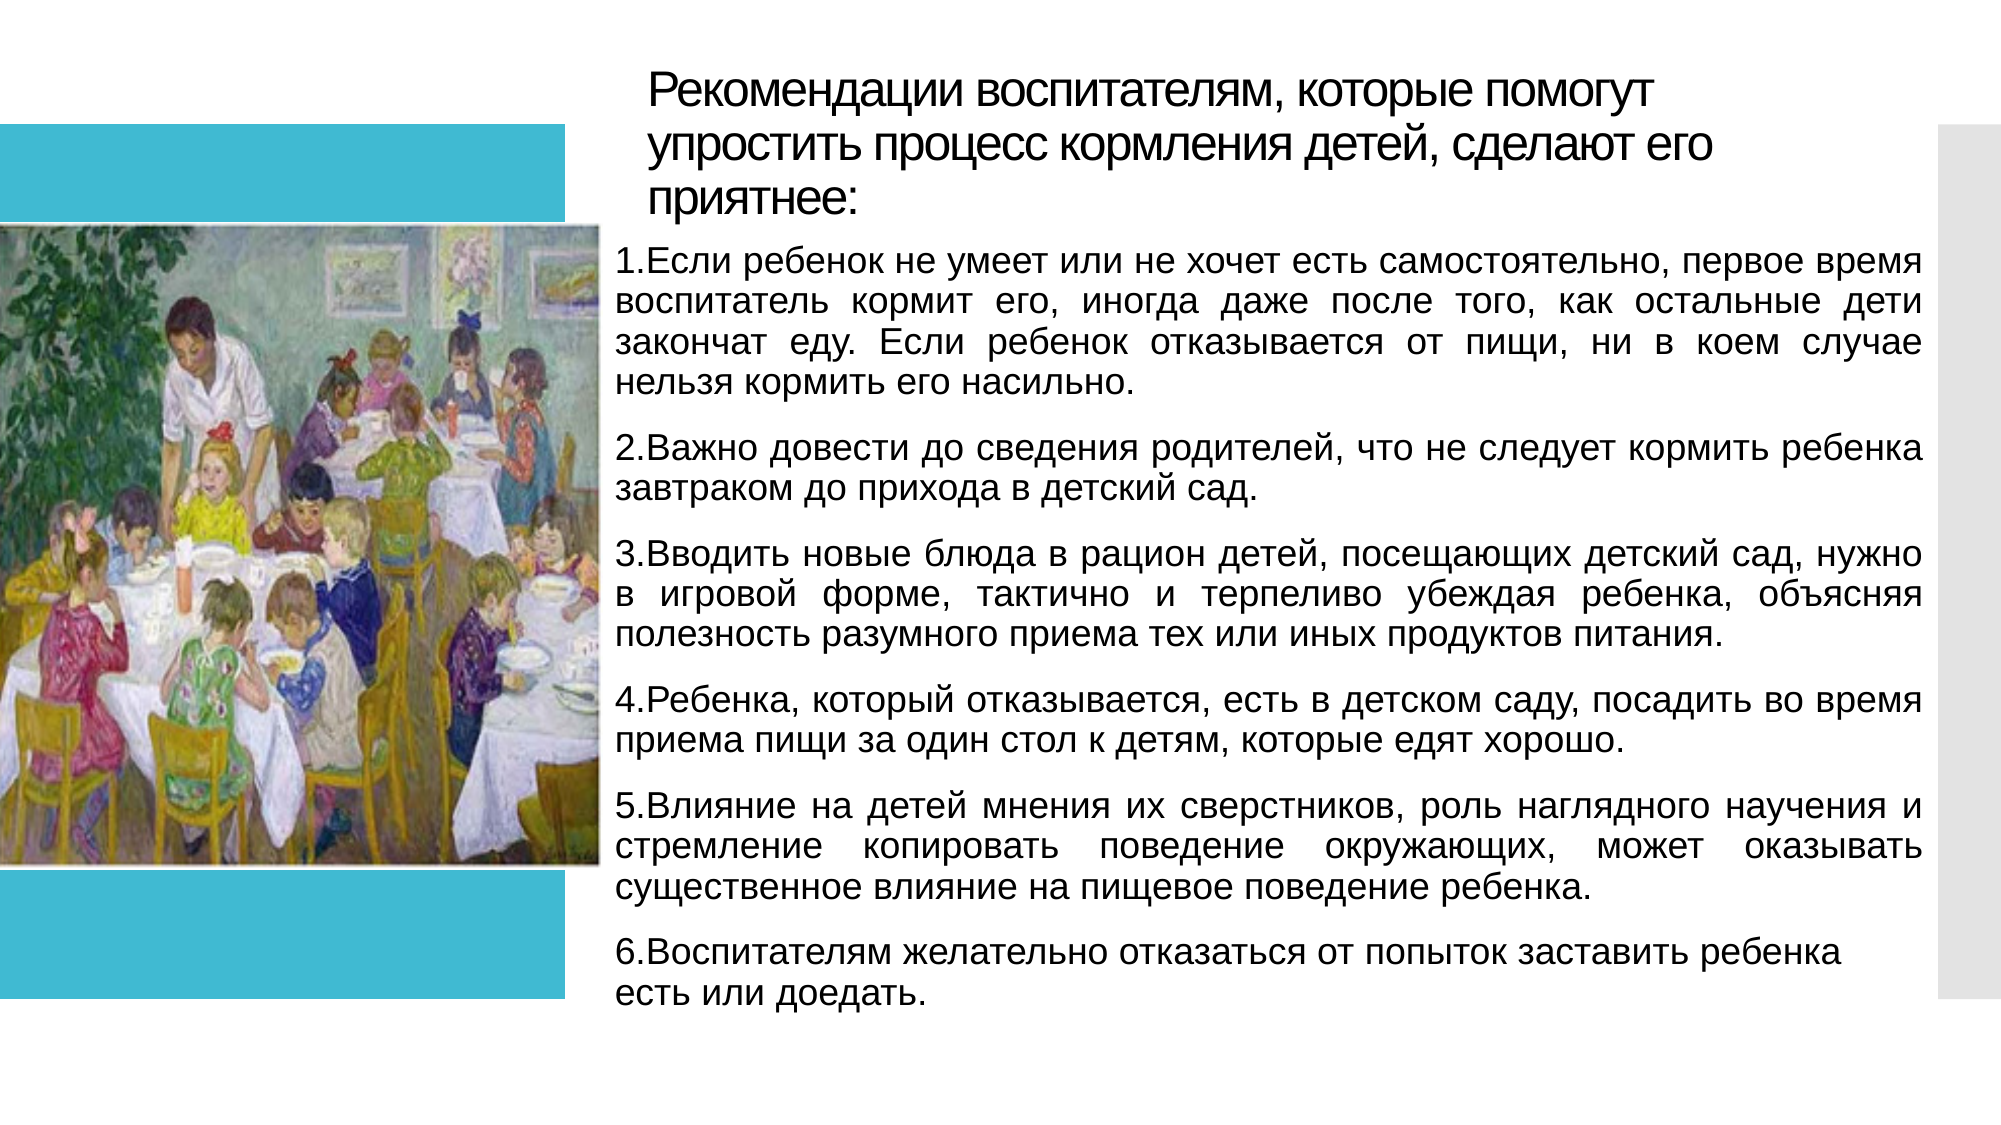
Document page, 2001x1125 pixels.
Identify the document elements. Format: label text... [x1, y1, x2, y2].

title Рекомендации воспитателям, которые помогут упростить процесс кормления детей, сделают его приятнее: [632, 36, 1833, 233]
list 1.Если ребенок не умеет или не хочет есть самостоятельно, первое время воспитатель кормит его, иногда даже после того, как остальные дети закончат еду. Если ребенок отказывается от пищи, ни в коем случае нельзя кормить его насильно. 2.Важно довести до сведения родителей, что не следует кормить ребенка завтраком до прихода в детский сад. 3.Вводить новые блюда в рацион детей, посещающих детский сад, нужно в игровой форме, тактично и терпеливо убеждая ребенка, объясняя полезность разумного приема тех или иных продуктов питания. 4.Ребенка, который отказывается, есть в детском саду, посадить во время приема пищи за один стол к детям, которые едят хорошо. 5.Влияние на детей мнения их сверстников, роль наглядного научения и стремление копировать поведение окружающих, может оказывать существенное влияние на пищевое поведение ребенка. 6.Воспитателям желательно отказаться от попыток заставить ребенка есть или доедать. [599, 233, 1939, 1083]
picture [0, 222, 603, 870]
